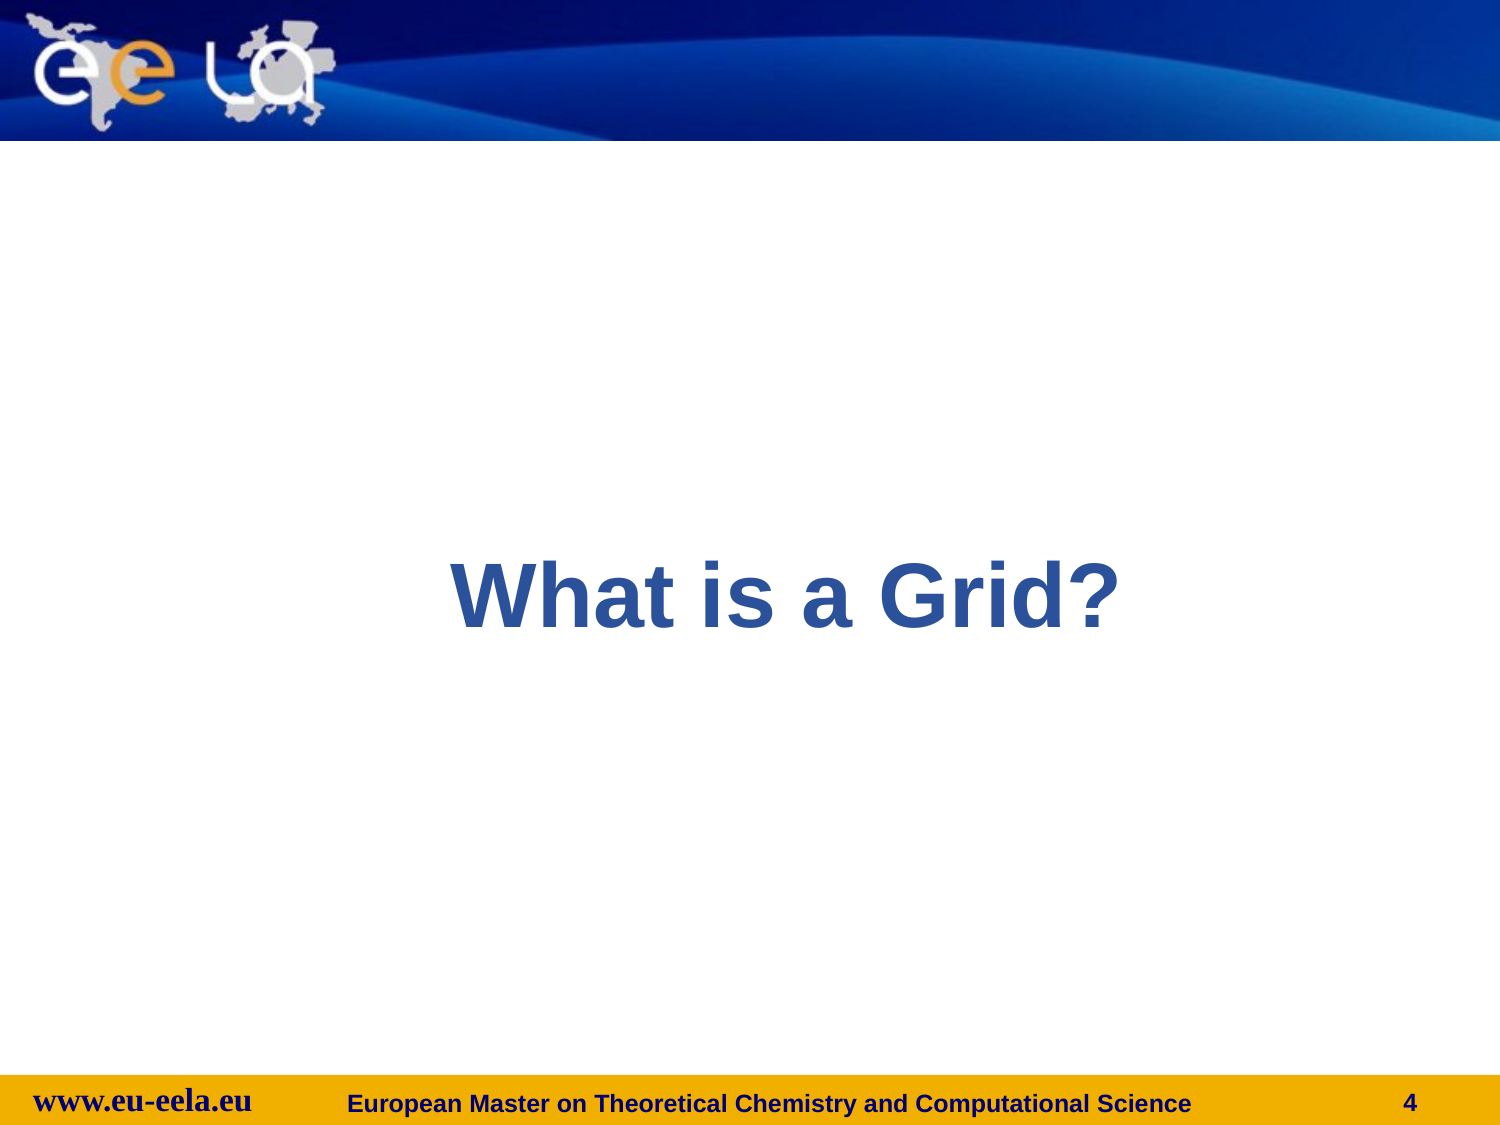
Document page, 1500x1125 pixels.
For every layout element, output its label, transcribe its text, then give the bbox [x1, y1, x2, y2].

text_box European Master on Theoretical Chemistry and Computational Science [332, 1080, 1388, 1125]
list What is a Grid? [54, 159, 1464, 1051]
text_box [1388, 1078, 1475, 1125]
